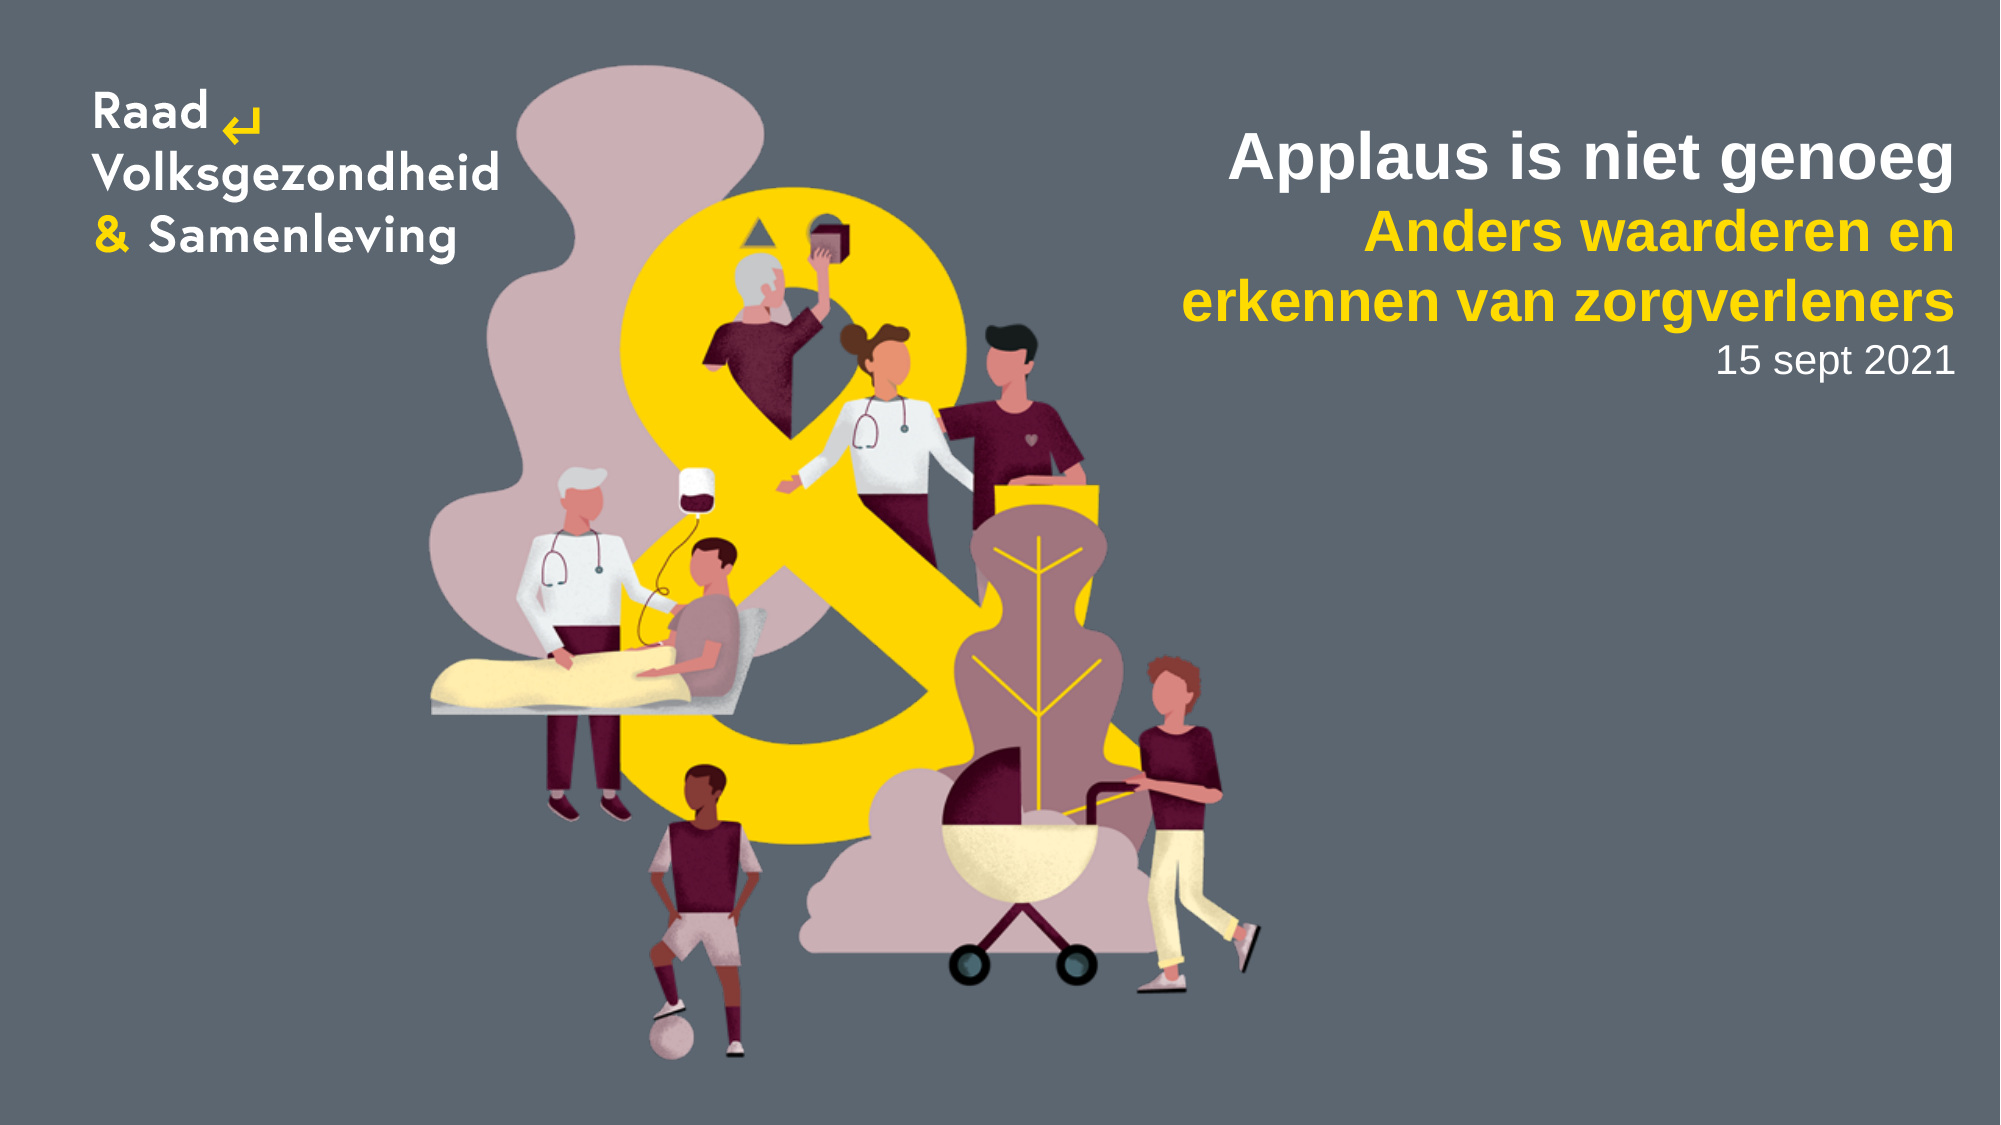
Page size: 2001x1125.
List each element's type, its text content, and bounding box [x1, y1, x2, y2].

text_box Applaus is niet genoeg Anders waarderen en erkennen van zorgverleners 15 sept 2021 [1181, 111, 1960, 385]
